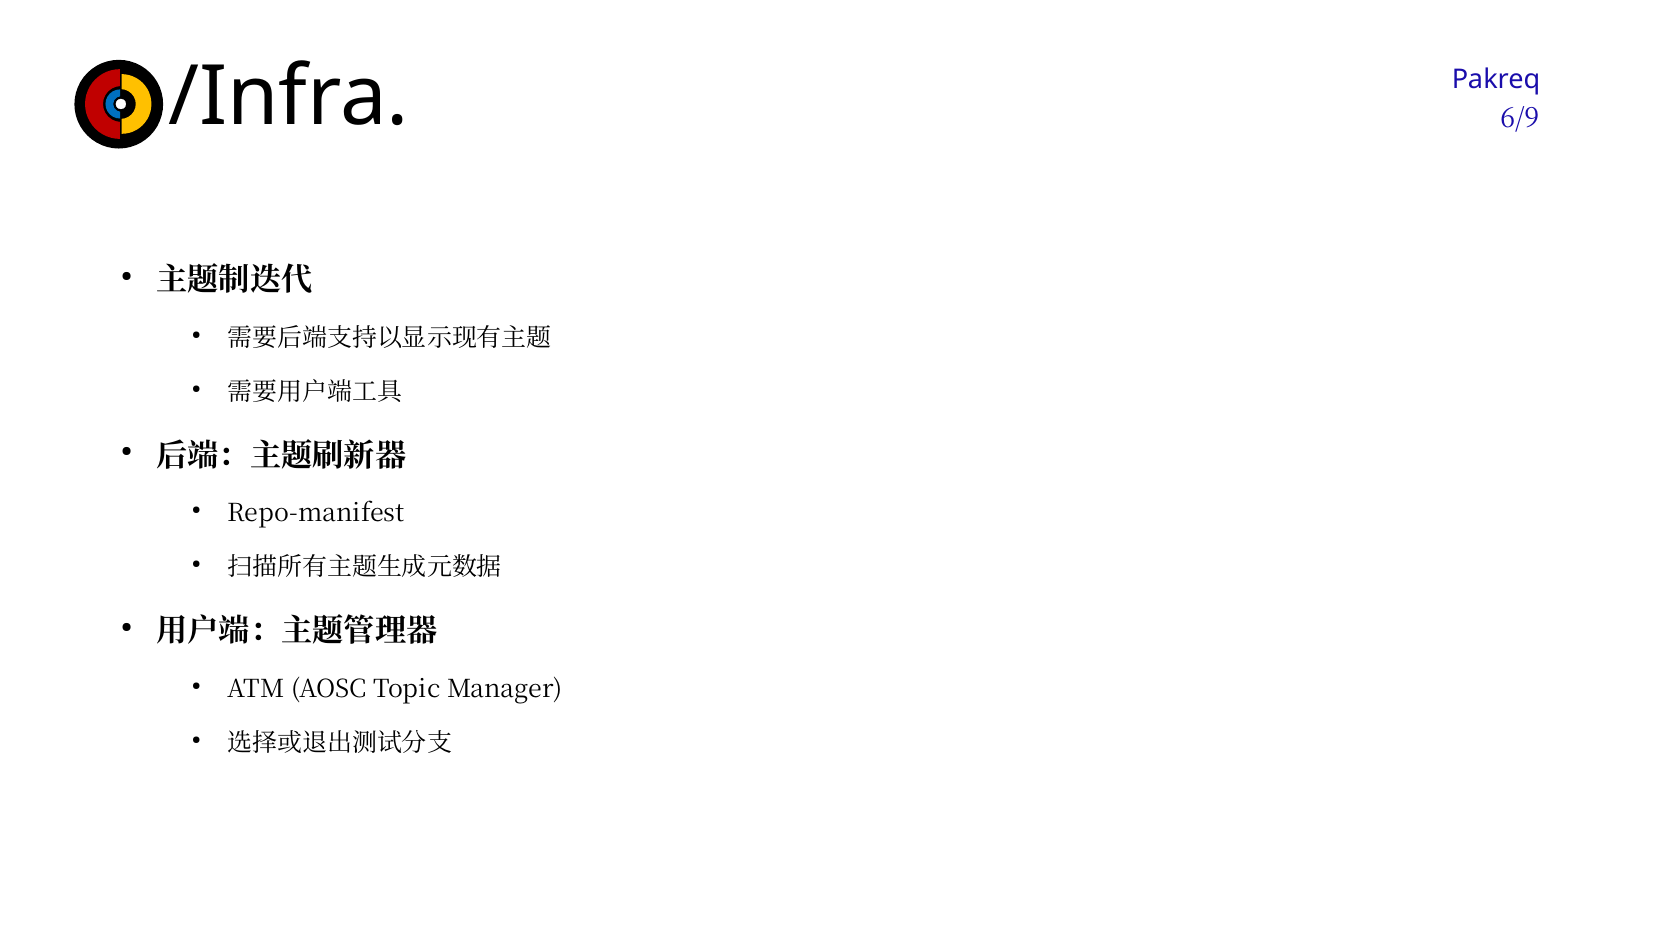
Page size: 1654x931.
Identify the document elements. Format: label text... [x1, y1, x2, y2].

text_box /Infra. [153, 28, 697, 163]
picture [71, 57, 153, 151]
text_box 主题制迭代 需要后端支持以显示现有主题 需要用户端工具 后端：主题刷新器 Repo-manifest 扫描所有主题生成元数据 用户端：主题管理器 ATM (AOSC Topic Manager) 选择或退出测试分支 [106, 224, 992, 807]
text_box Pakreq <编号>/9 [1437, 52, 1615, 223]
